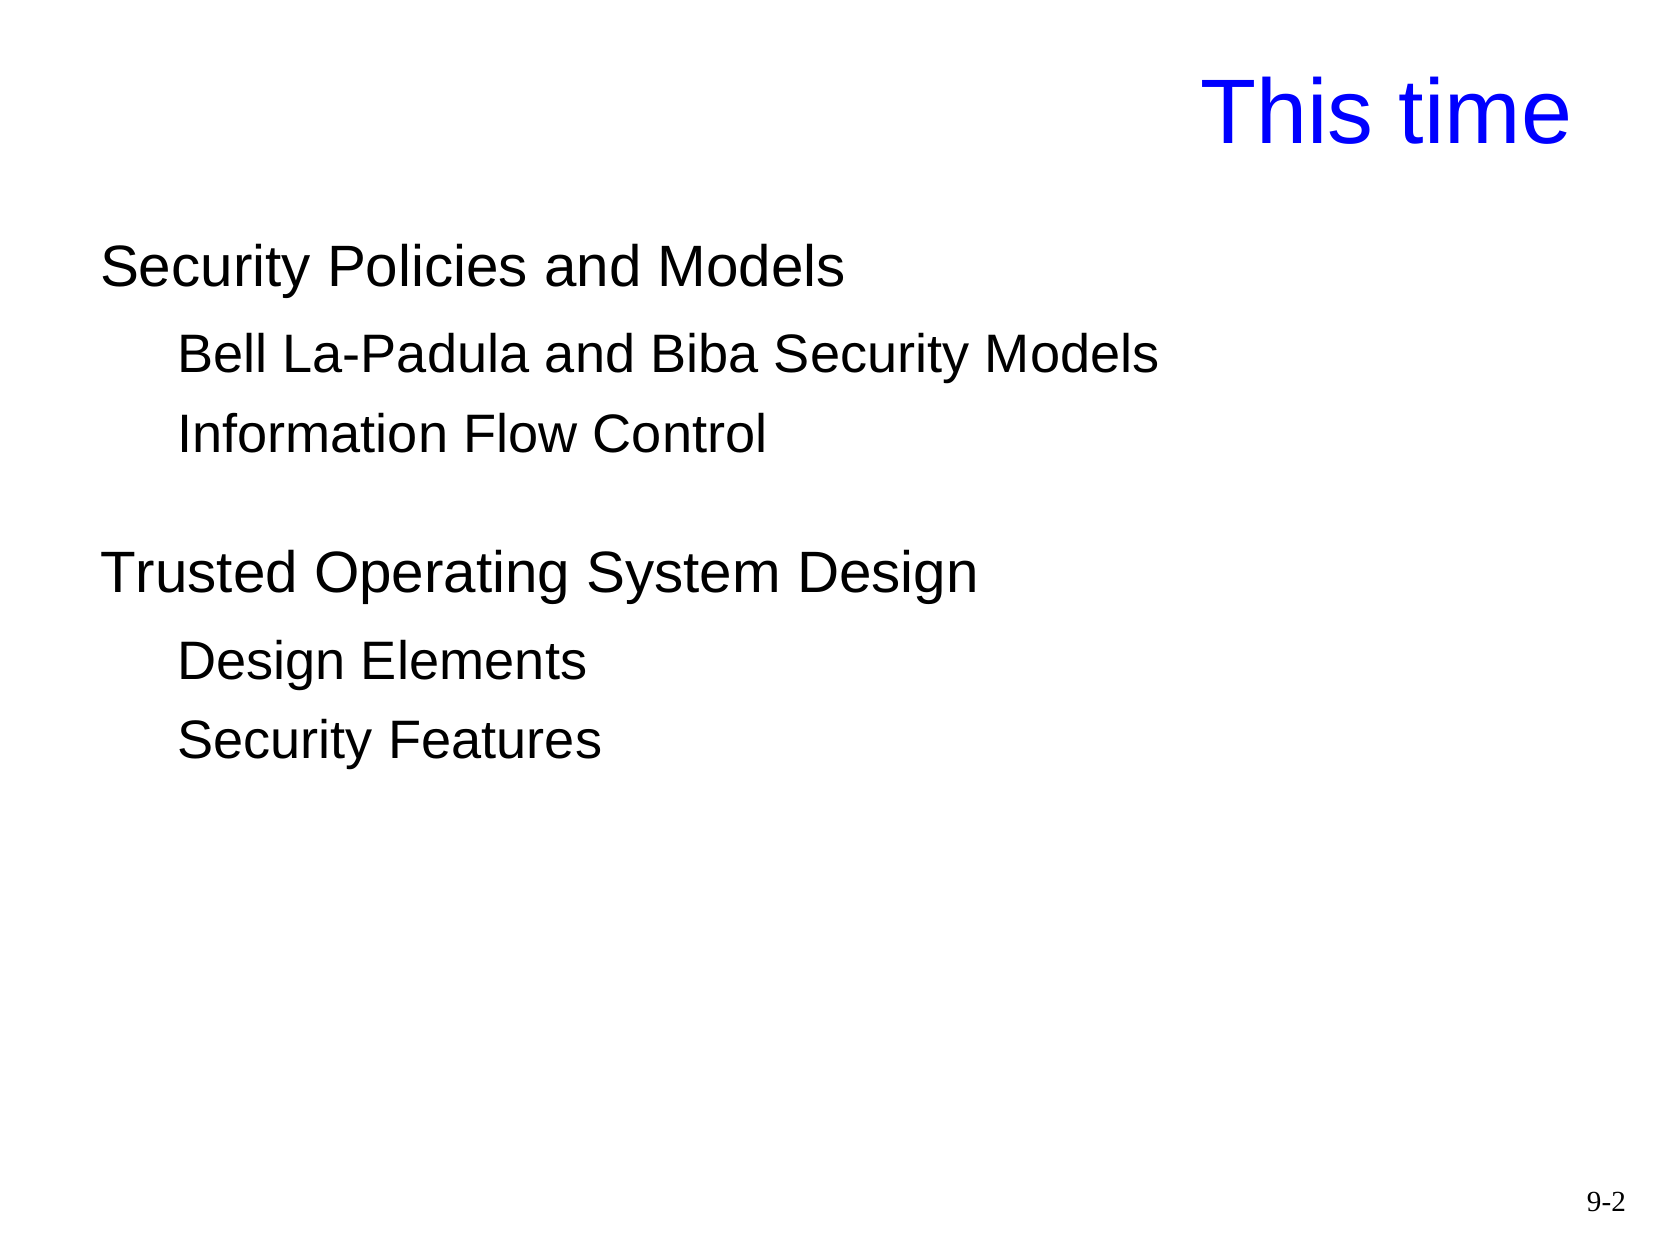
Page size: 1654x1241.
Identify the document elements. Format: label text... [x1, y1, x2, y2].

list Security Policies and Models Bell La-Padula and Biba Security Models Information Flow Control Trusted Operating System Design Design Elements Security Features [82, 237, 1571, 1161]
title This time [84, 18, 1573, 211]
